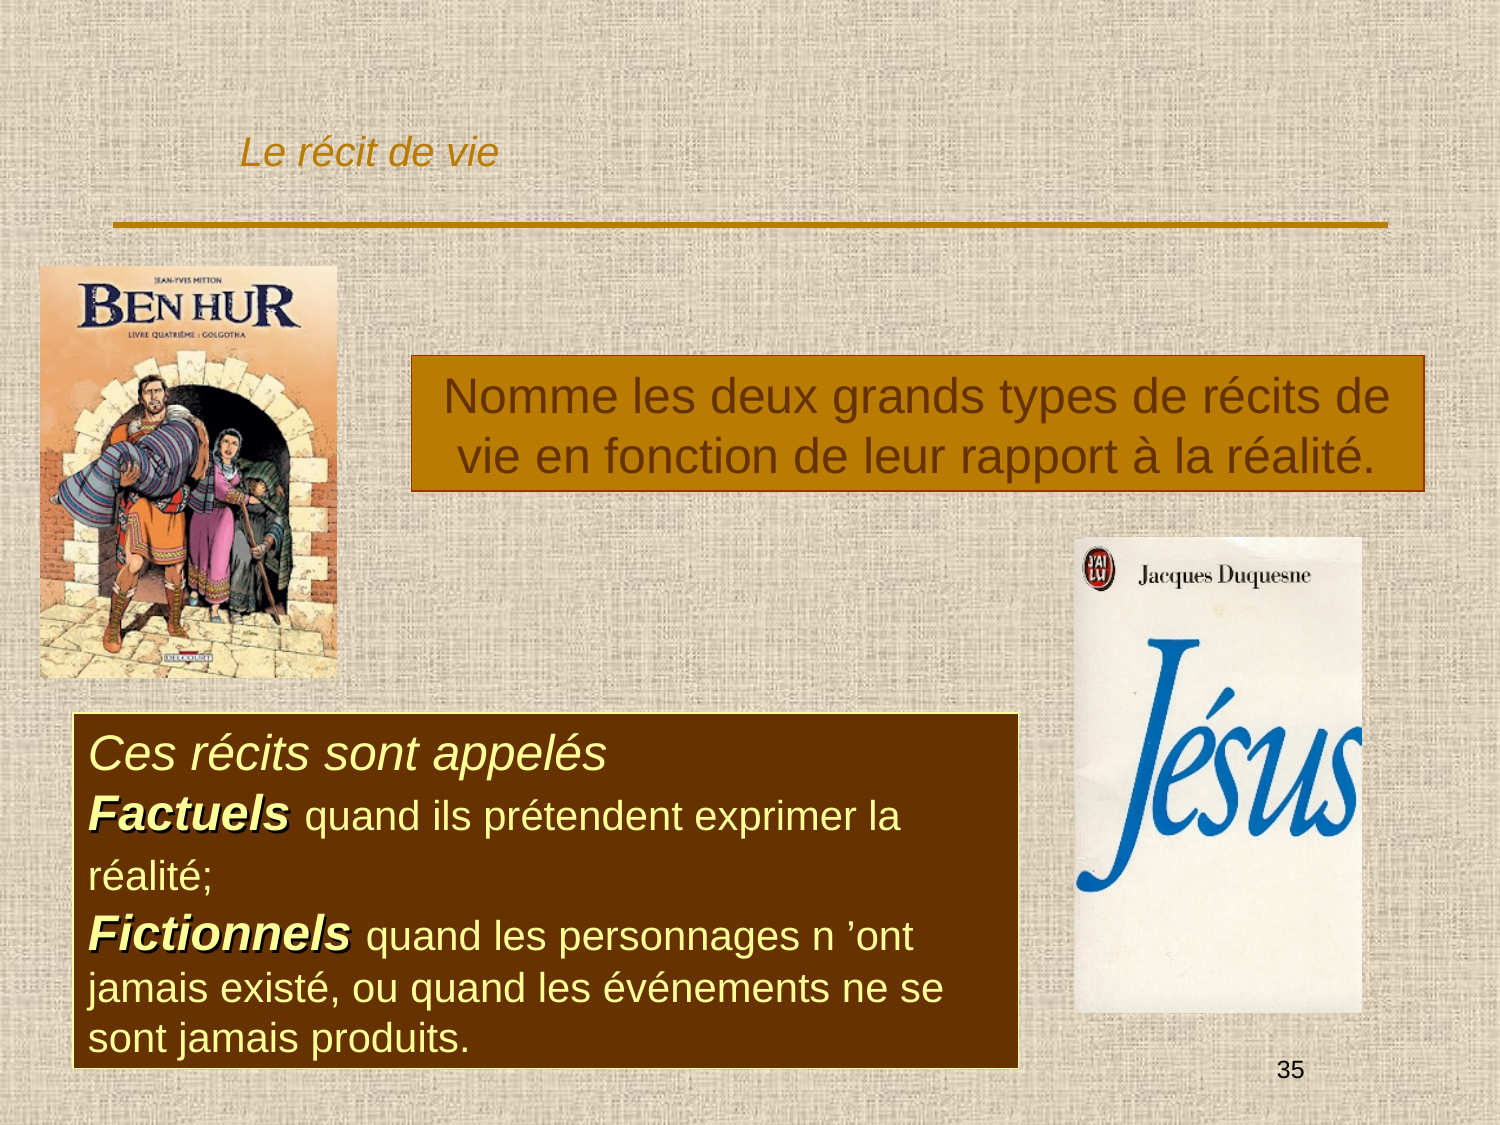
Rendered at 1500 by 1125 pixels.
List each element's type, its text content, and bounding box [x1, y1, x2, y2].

text_box Ces récits sont appelés Factuels quand ils prétendent exprimer la réalité; Fictionnels quand les personnages n ’ont jamais existé, ou quand les événements ne se sont jamais produits. [73, 713, 1019, 1069]
picture [0, 0, 1500, 1125]
text_box Nomme les deux grands types de récits de vie en fonction de leur rapport à la réalité. [411, 355, 1425, 491]
text_box Le récit de vie [224, 116, 515, 183]
